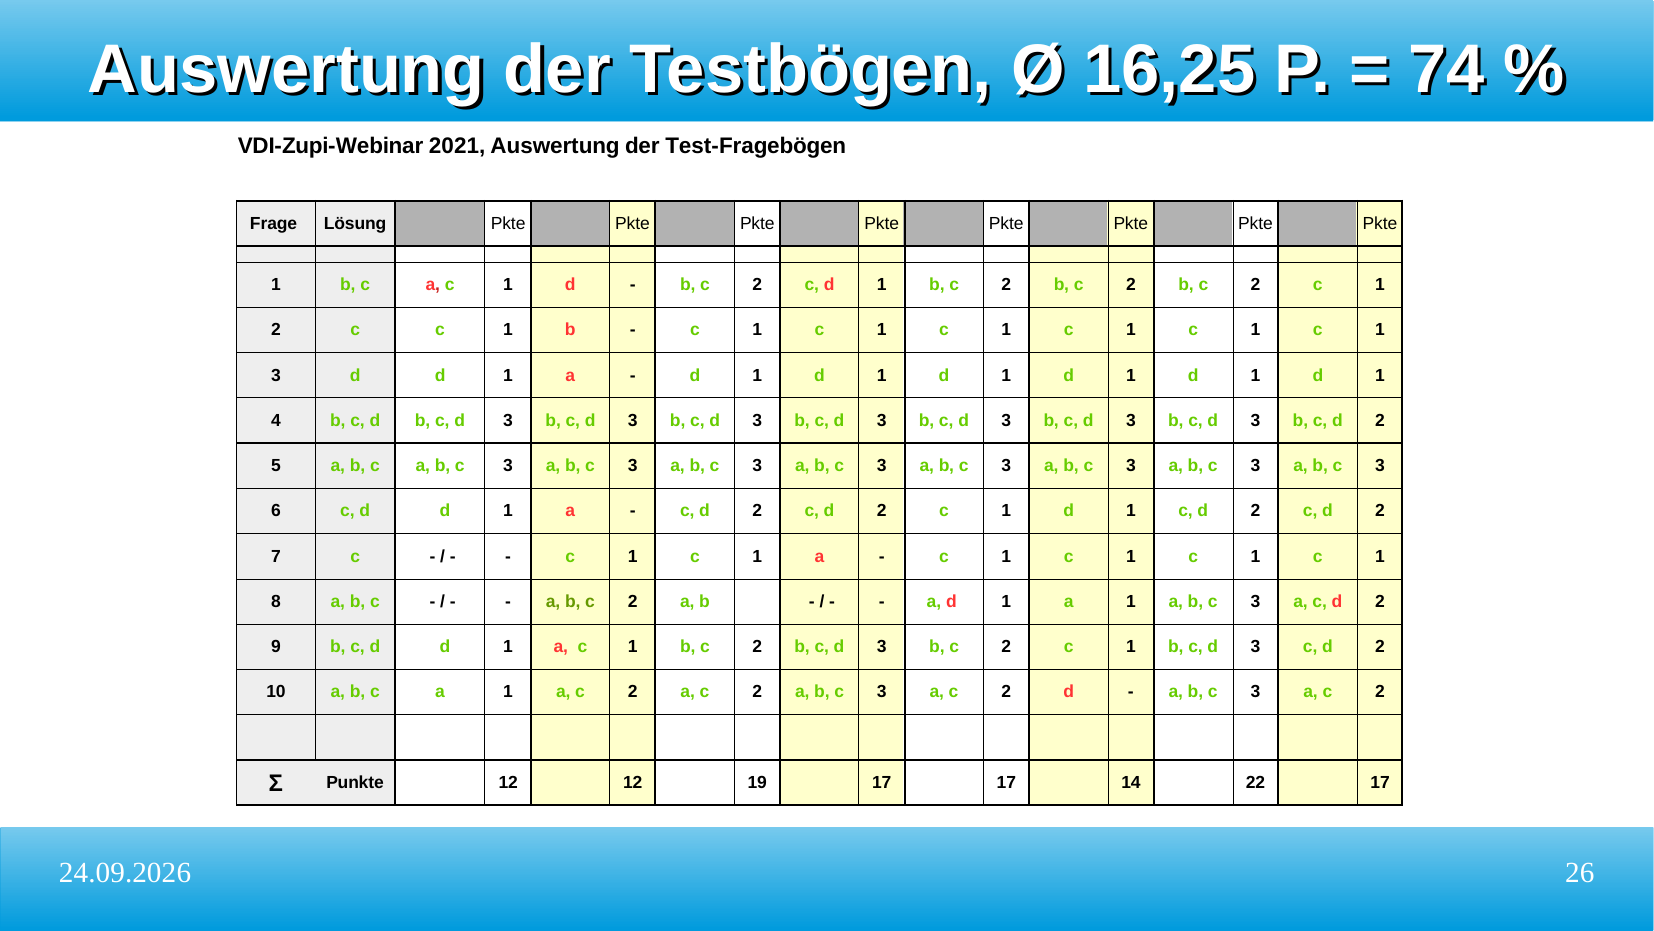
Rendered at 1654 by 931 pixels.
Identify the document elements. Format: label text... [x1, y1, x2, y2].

chart [236, 132, 1405, 808]
title Auswertung der Testbögen, Ø 16,25 P. = 74 % [59, 29, 1595, 108]
